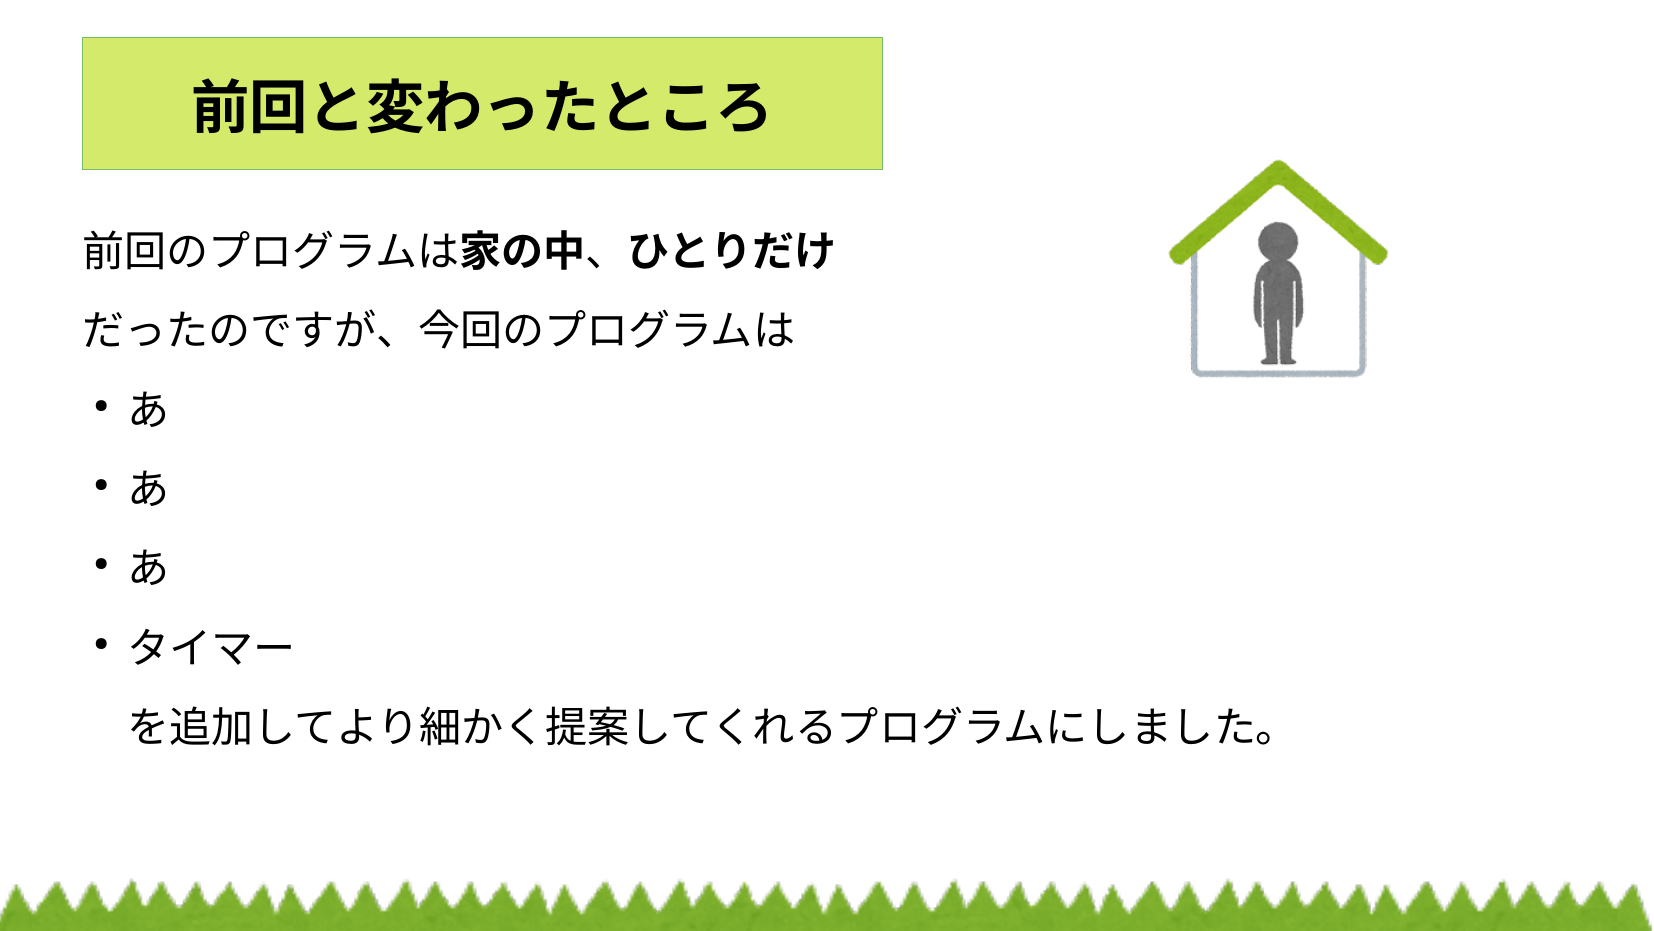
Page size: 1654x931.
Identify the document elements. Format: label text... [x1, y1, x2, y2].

list 前回のプログラムは家の中、ひとりだけ だったのですが、今回のプログラムは あ あ あ タイマー を追加してより細かく提案してくれるプログラムにしました。 [82, 217, 1571, 758]
title 前回と変わったところ [82, 37, 883, 170]
picture [1162, 153, 1397, 383]
picture [0, 866, 1654, 931]
